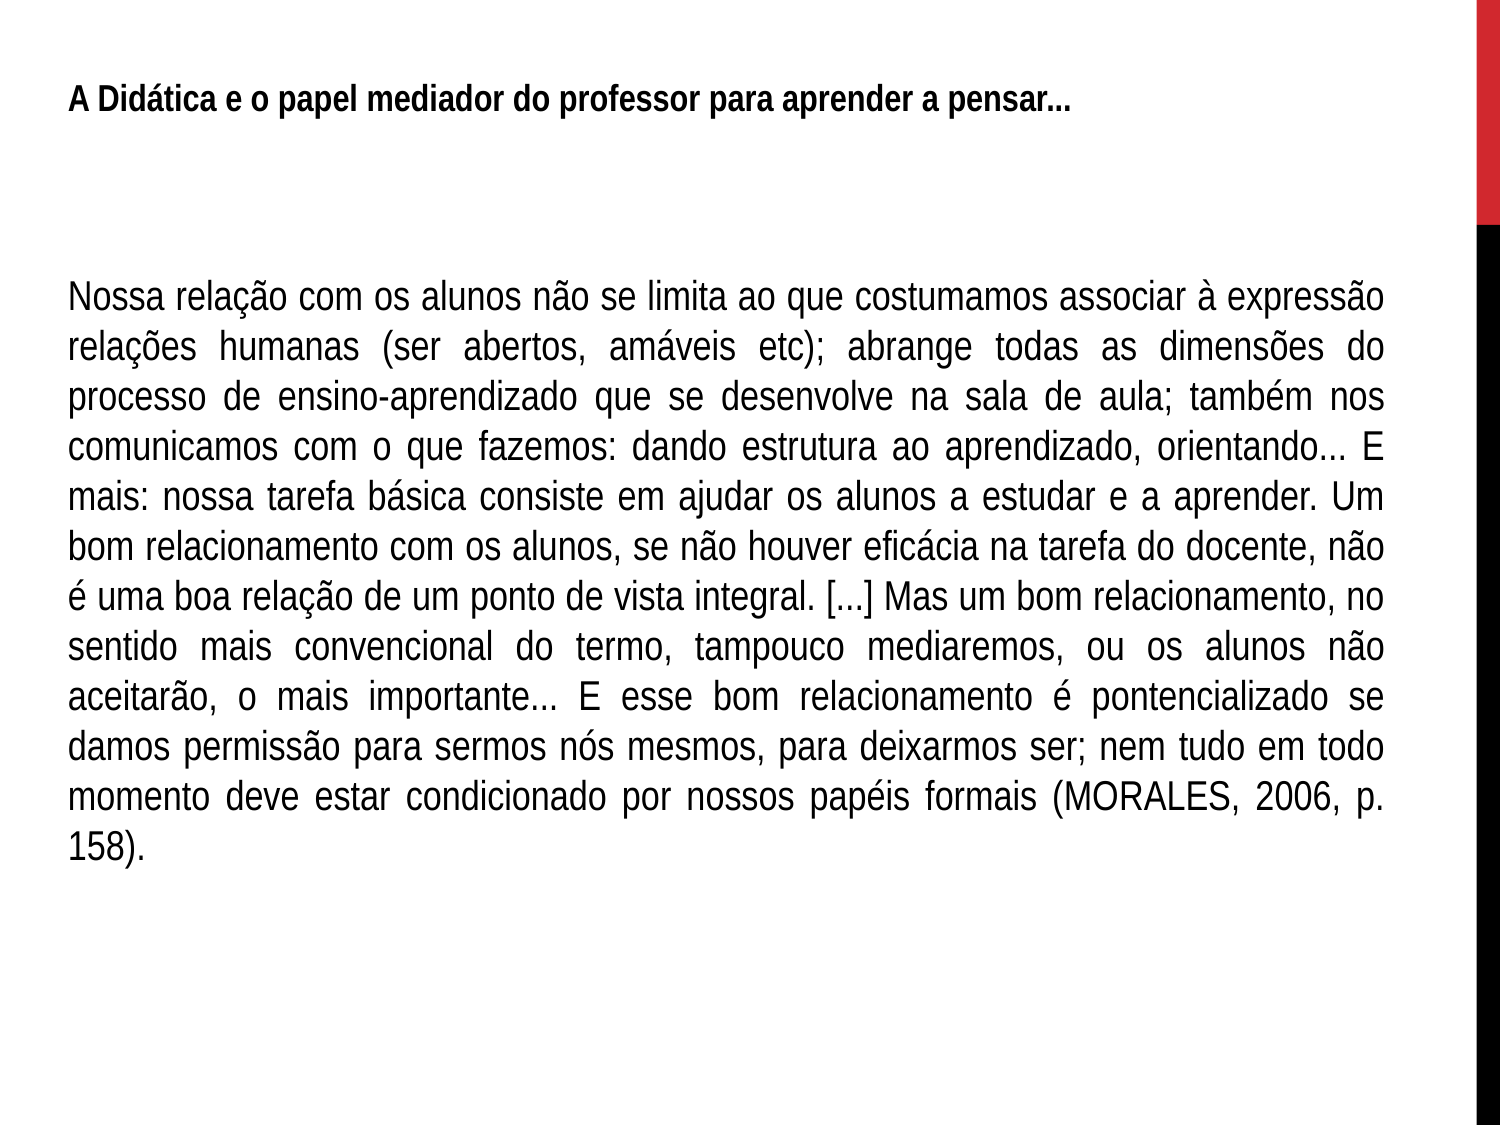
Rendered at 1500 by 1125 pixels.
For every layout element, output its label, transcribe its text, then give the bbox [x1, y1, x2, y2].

text_box A Didática e o papel mediador do professor para aprender a pensar... Nossa relação com os alunos não se limita ao que costumamos associar à expressão relações humanas (ser abertos, amáveis etc); abrange todas as dimensões do processo de ensino-aprendizado que se desenvolve na sala de aula; também nos comunicamos com o que fazemos: dando estrutura ao aprendizado, orientando... E mais: nossa tarefa básica consiste em ajudar os alunos a estudar e a aprender. Um bom relacionamento com os alunos, se não houver eficácia na tarefa do docente, não é uma boa relação de um ponto de vista integral. [...] Mas um bom relacionamento, no sentido mais convencional do termo, tampouco mediaremos, ou os alunos não aceitarão, o mais importante... E esse bom relacionamento é pontencializado se damos permissão para sermos nós mesmos, para deixarmos ser; nem tudo em todo momento deve estar condicionado por nossos papéis formais (MORALES, 2006, p. 158). [53, 66, 1400, 877]
